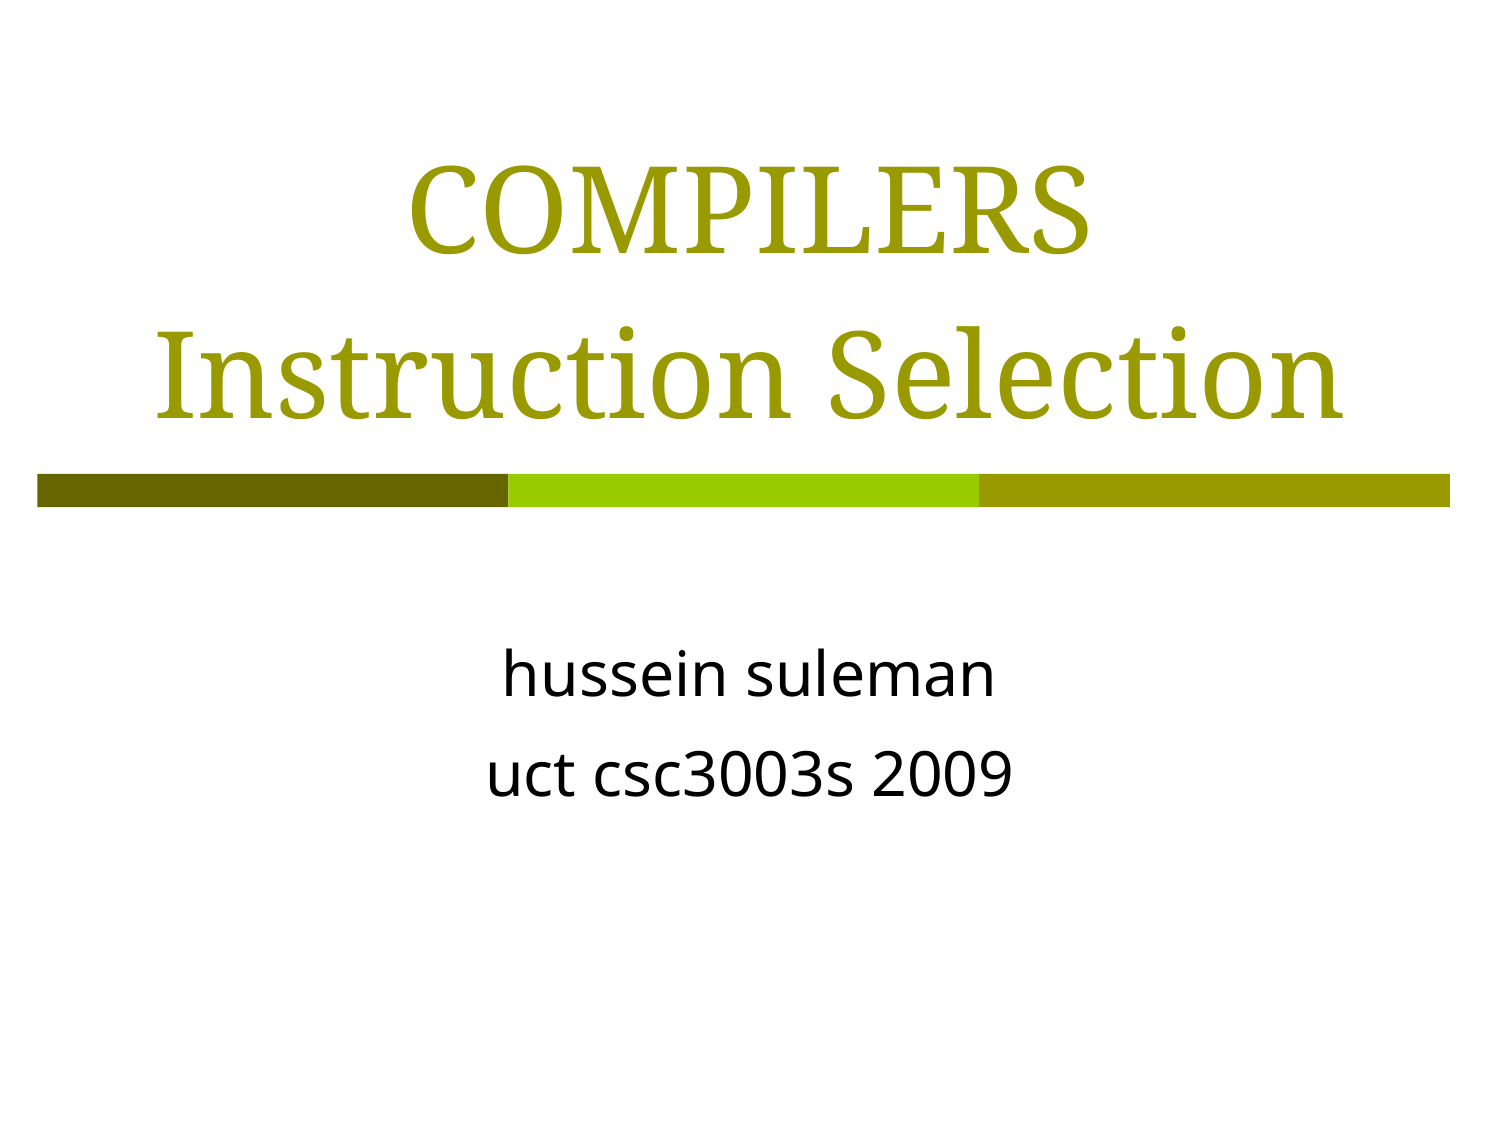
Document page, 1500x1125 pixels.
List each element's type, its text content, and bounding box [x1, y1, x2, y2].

subtitle hussein suleman uct csc3003s 2009 [225, 621, 1276, 899]
title COMPILERS Instruction Selection [112, 112, 1388, 462]
